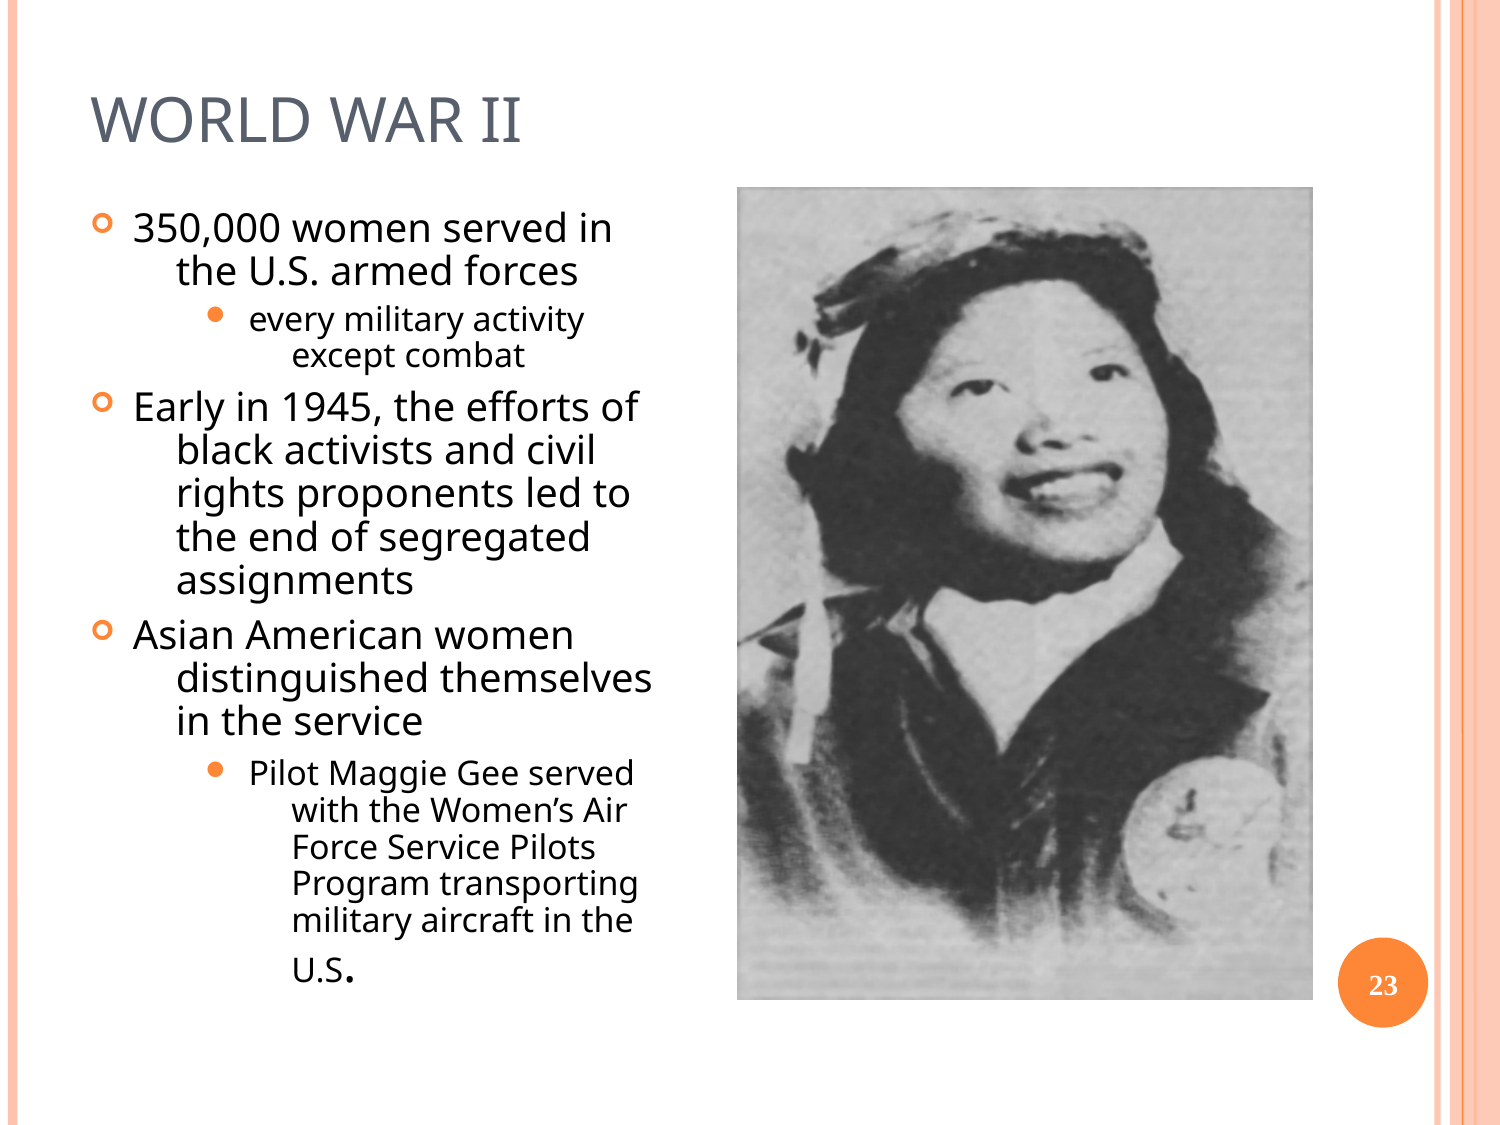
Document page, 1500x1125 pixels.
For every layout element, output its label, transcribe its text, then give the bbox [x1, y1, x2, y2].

picture [737, 187, 1313, 1000]
title World War II [75, 45, 1300, 163]
text_box [1333, 940, 1434, 1027]
list 350,000 women served in the U.S. armed forces every military activity except combat Early in 1945, the efforts of black activists and civil rights proponents led to the end of segregated assignments Asian American women distinguished themselves in the service Pilot Maggie Gee served with the Women’s Air Force Service Pilots Program transporting military aircraft in the U.S. [75, 200, 676, 1013]
